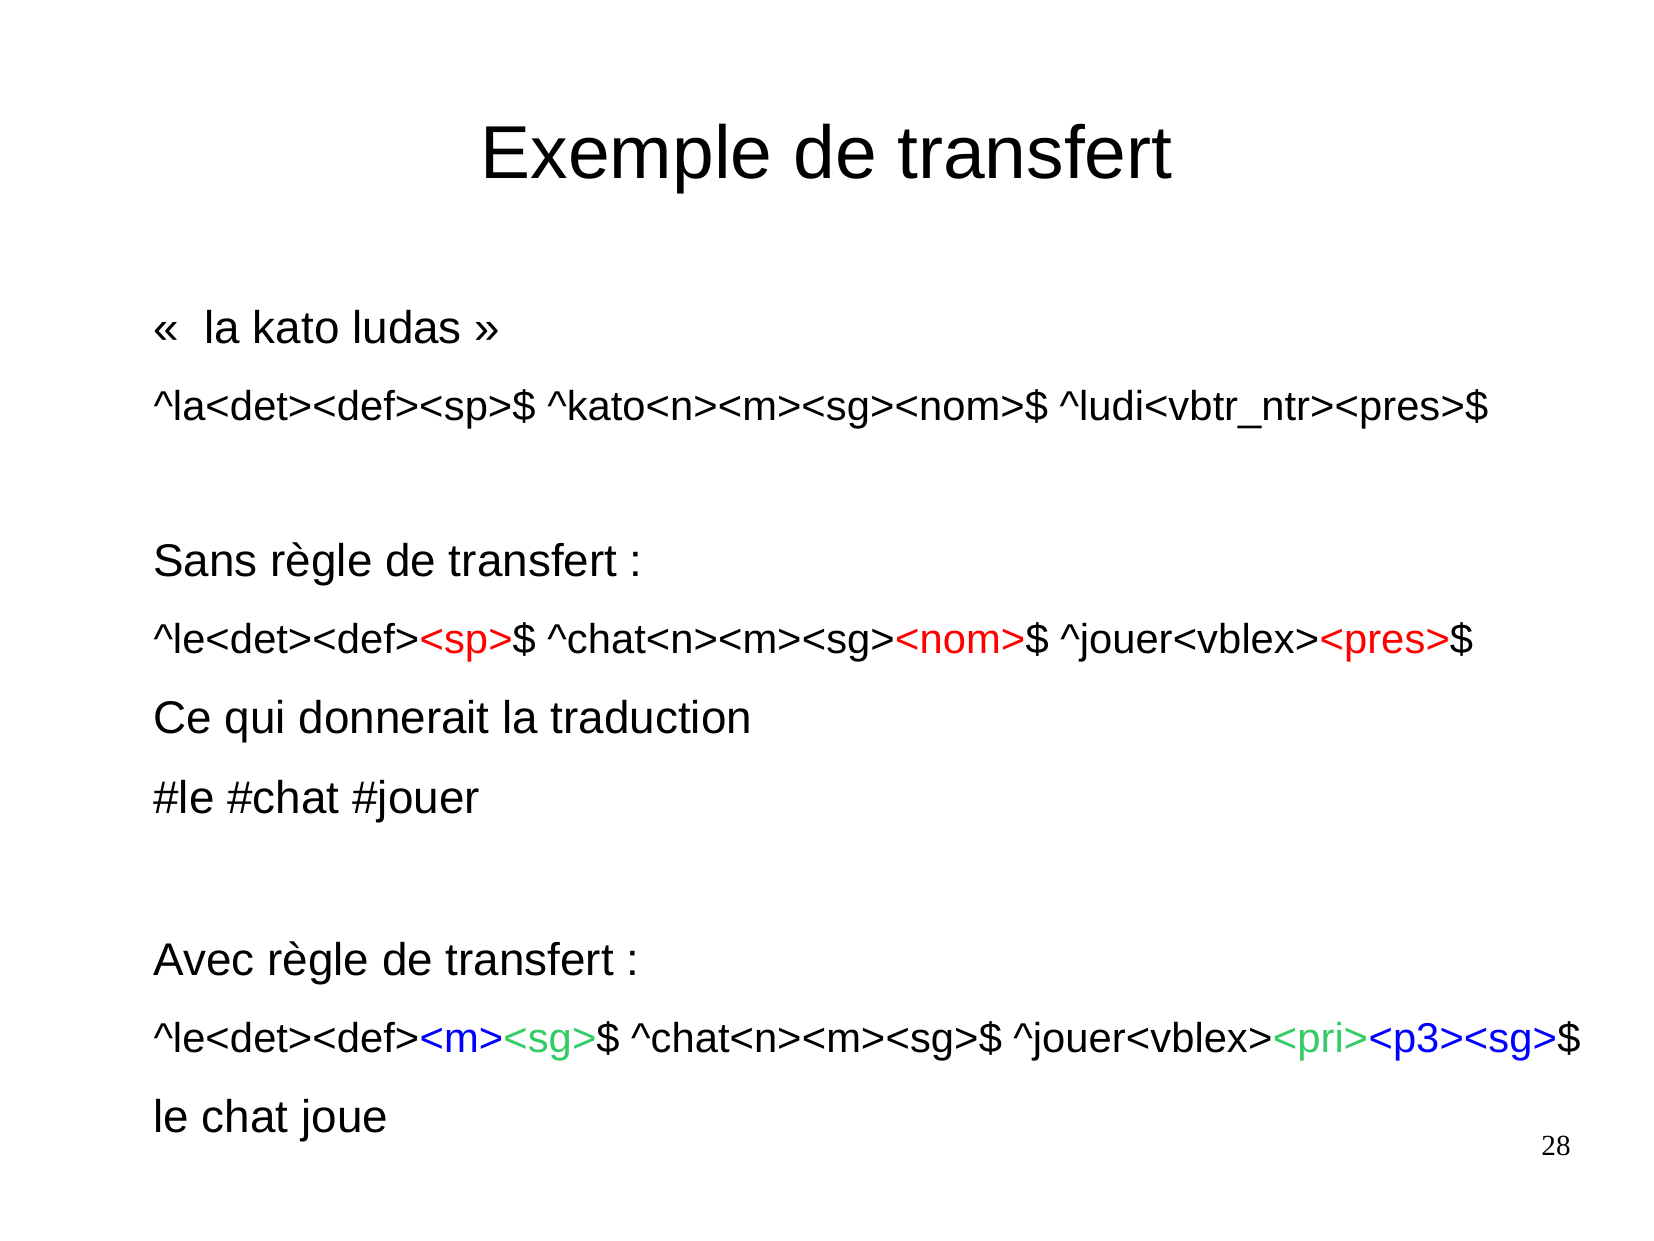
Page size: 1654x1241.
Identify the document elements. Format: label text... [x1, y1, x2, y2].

list « la kato ludas » ^la<det><def><sp>$ ^kato<n><m><sg><nom>$ ^ludi<vbtr_ntr><pres>$ Sans règle de transfert : ^le<det><def><sp>$ ^chat<n><m><sg><nom>$ ^jouer<vblex><pres>$ Ce qui donnerait la traduction #le #chat #jouer Avec règle de transfert : ^le<det><def><m><sg>$ ^chat<n><m><sg>$ ^jouer<vblex><pri><p3><sg>$ le chat joue [82, 302, 1619, 1182]
title Exemple de transfert [82, 49, 1571, 257]
